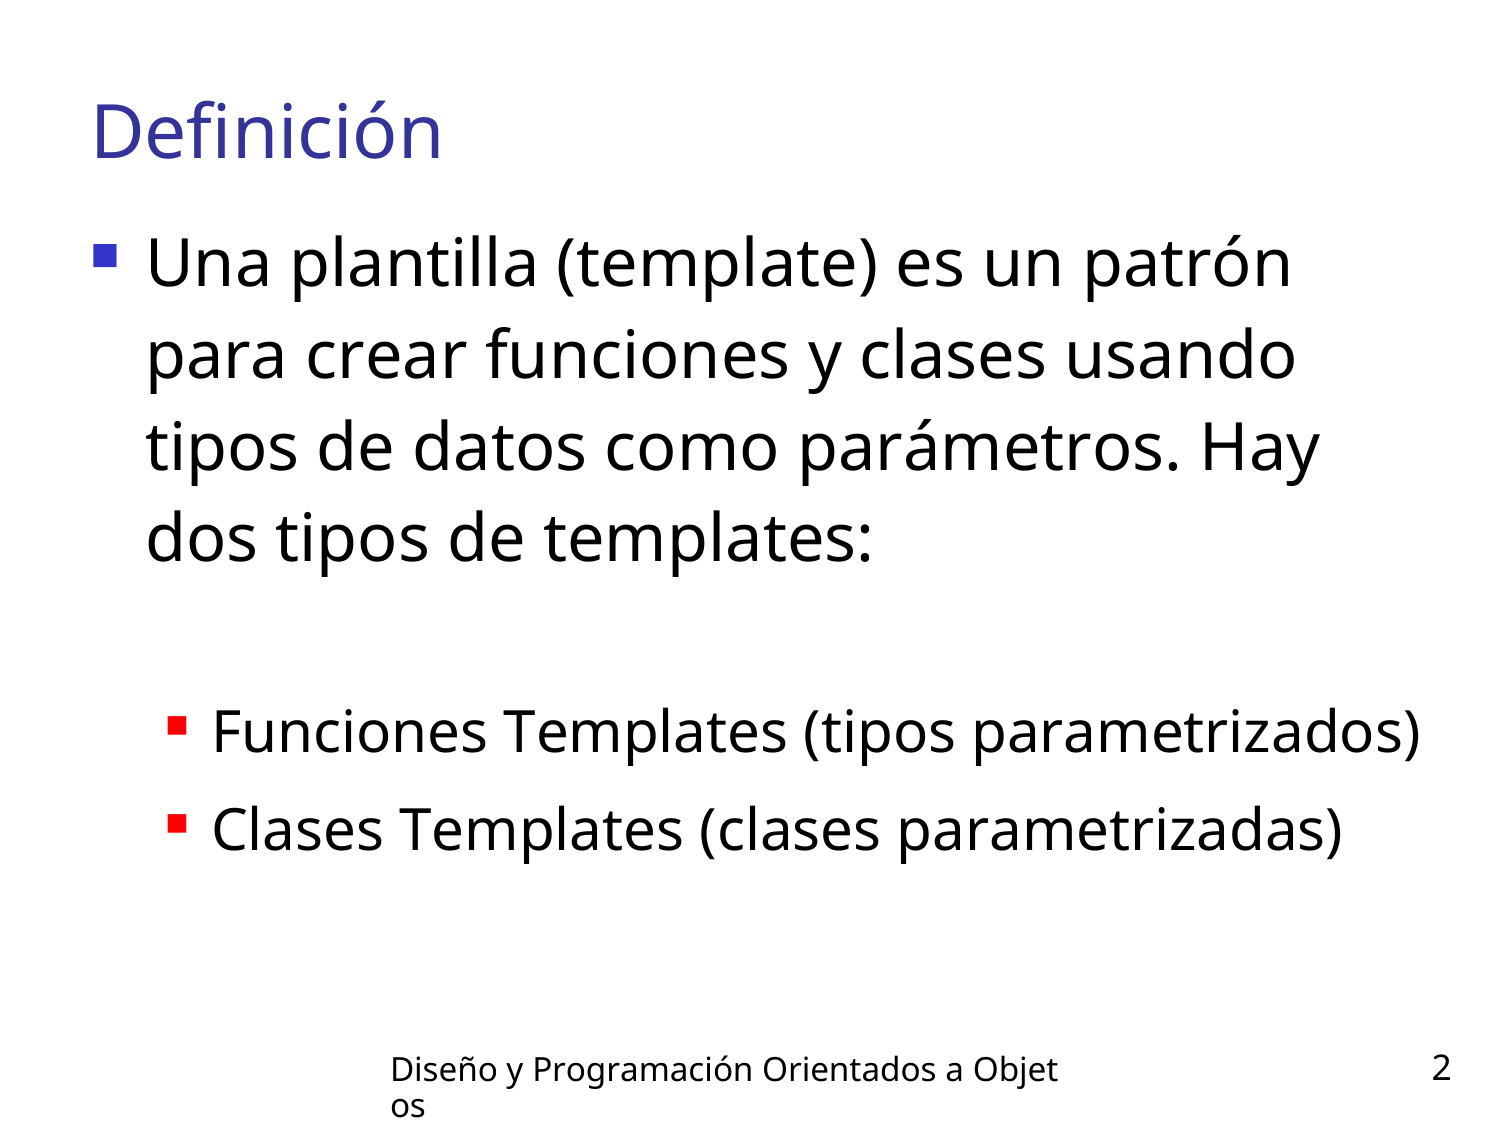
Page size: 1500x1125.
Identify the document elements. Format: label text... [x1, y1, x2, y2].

title Definición [75, 10, 1466, 188]
list Una plantilla (template) es un patrón para crear funciones y clases usando tipos de datos como parámetros. Hay dos tipos de templates: Funciones Templates (tipos parametrizados)‏ Clases Templates (clases parametrizadas)‏ [75, 207, 1462, 1028]
